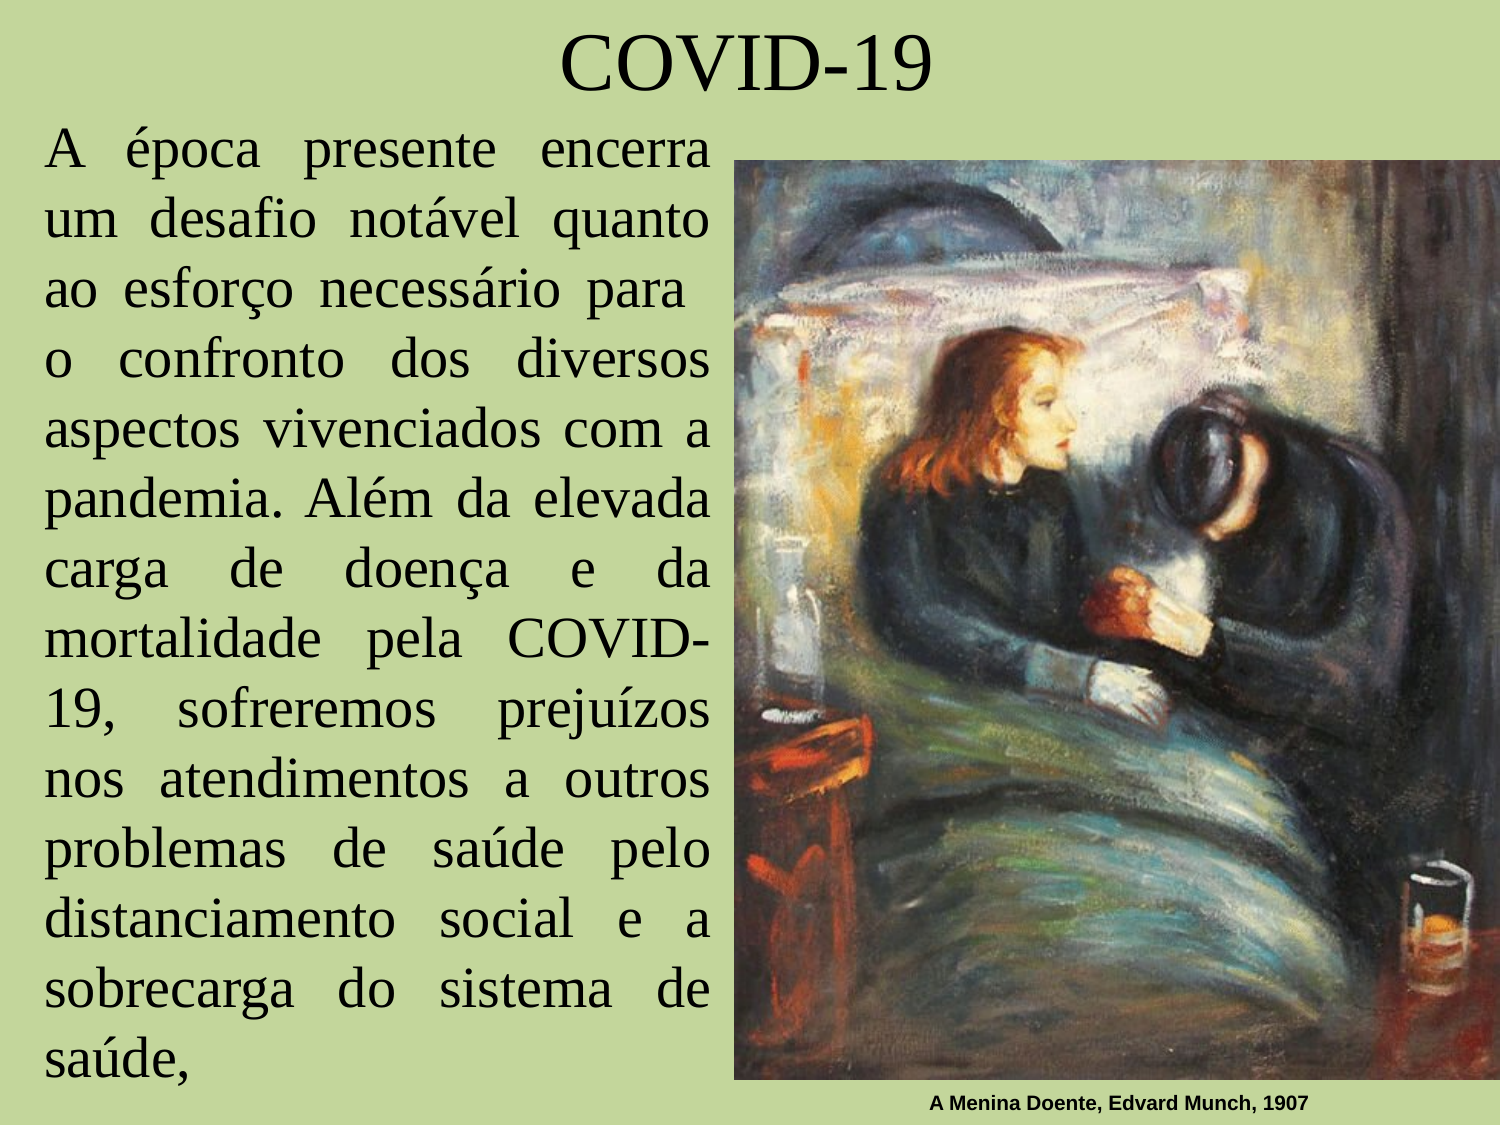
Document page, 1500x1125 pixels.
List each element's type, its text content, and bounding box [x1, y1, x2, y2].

text_box COVID-19 [35, 0, 1459, 115]
text_box A época presente encerra um desafio notável quanto ao esforço necessário para o confronto dos diversos aspectos vivenciados com a pandemia. Além da elevada carga de doença e da mortalidade pela COVID-19, sofreremos prejuízos nos atendimentos a outros problemas de saúde pelo distanciamento social e a sobrecarga do sistema de saúde, [29, 101, 727, 1097]
picture [734, 160, 1500, 1080]
text_box A Menina Doente, Edvard Munch, 1907 [738, 1082, 1500, 1123]
